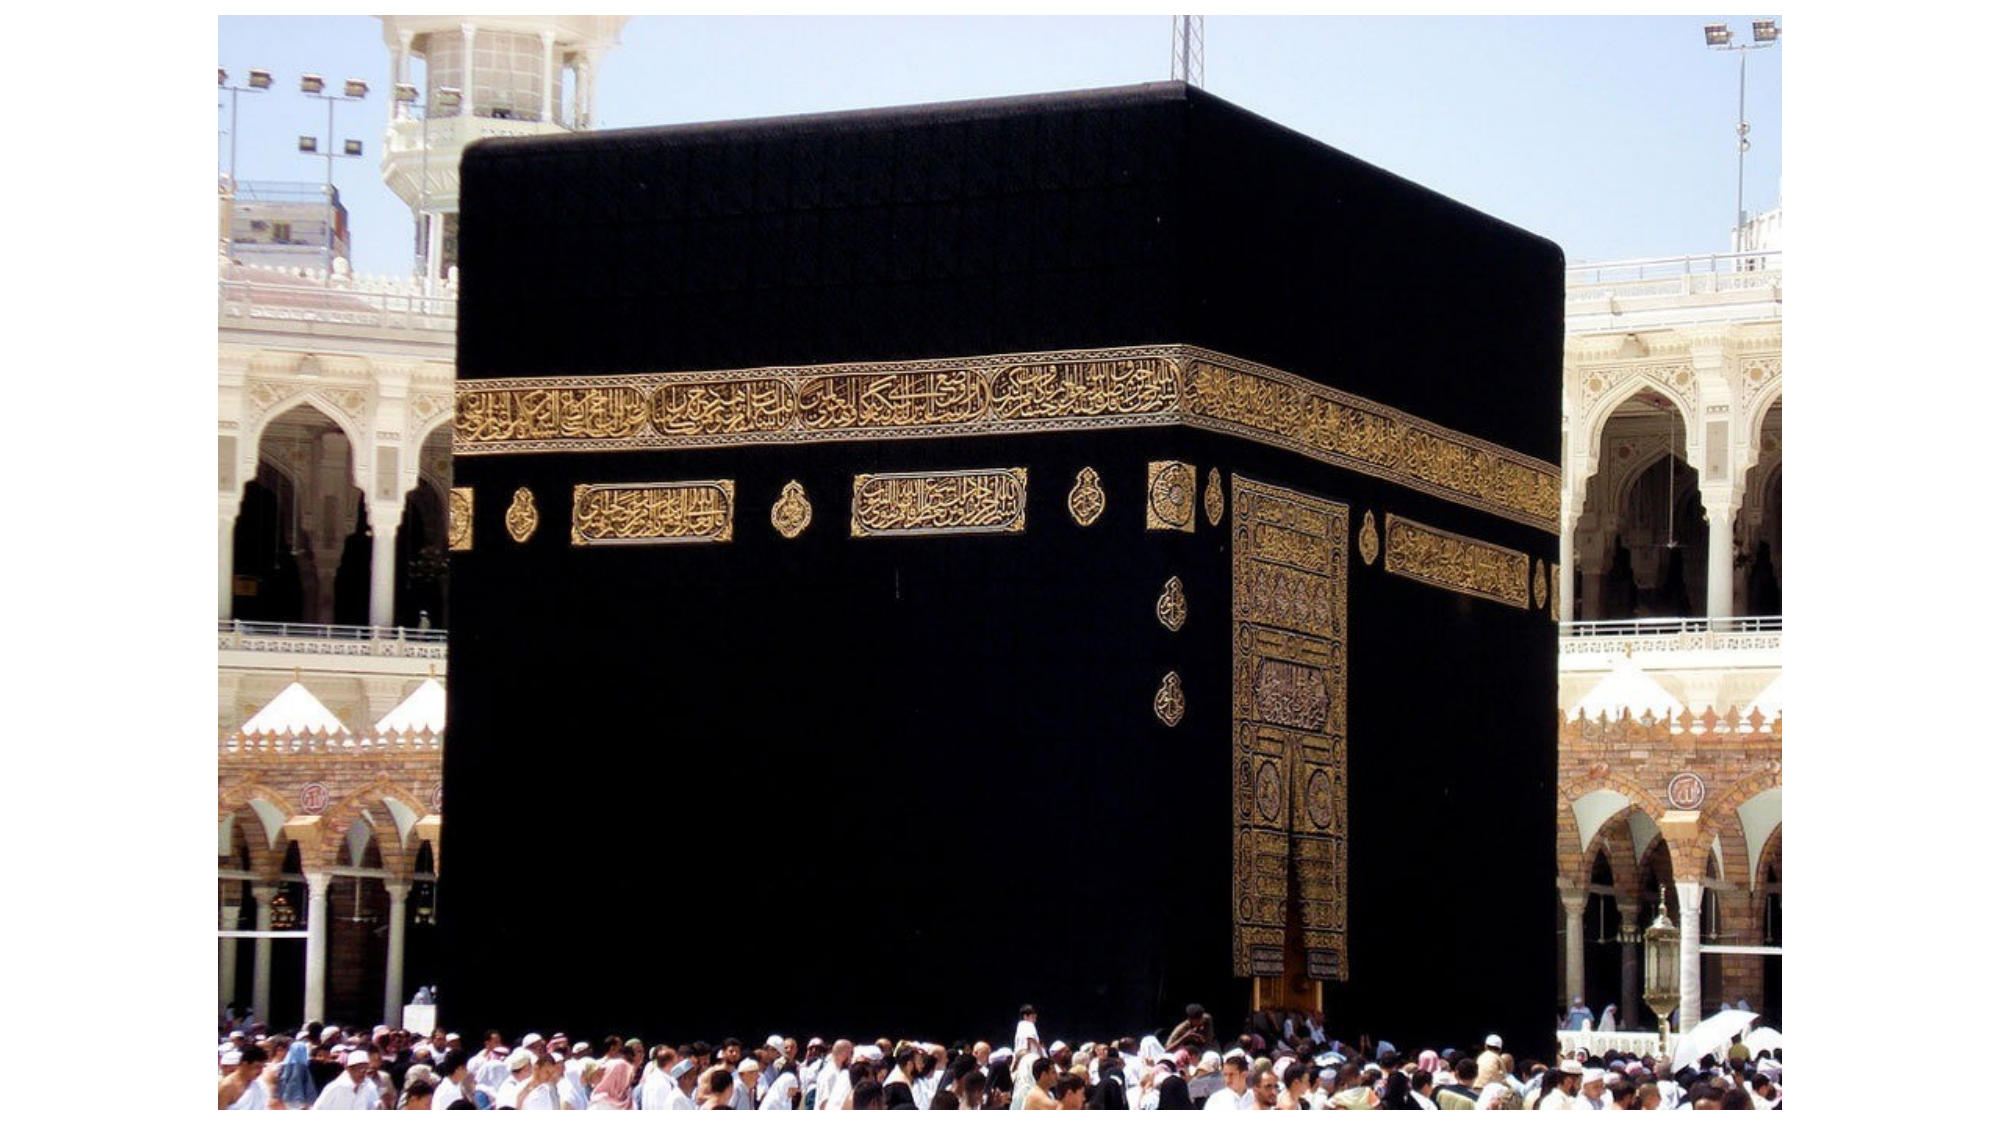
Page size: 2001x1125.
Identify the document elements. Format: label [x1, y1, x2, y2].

picture [218, 15, 1782, 1110]
